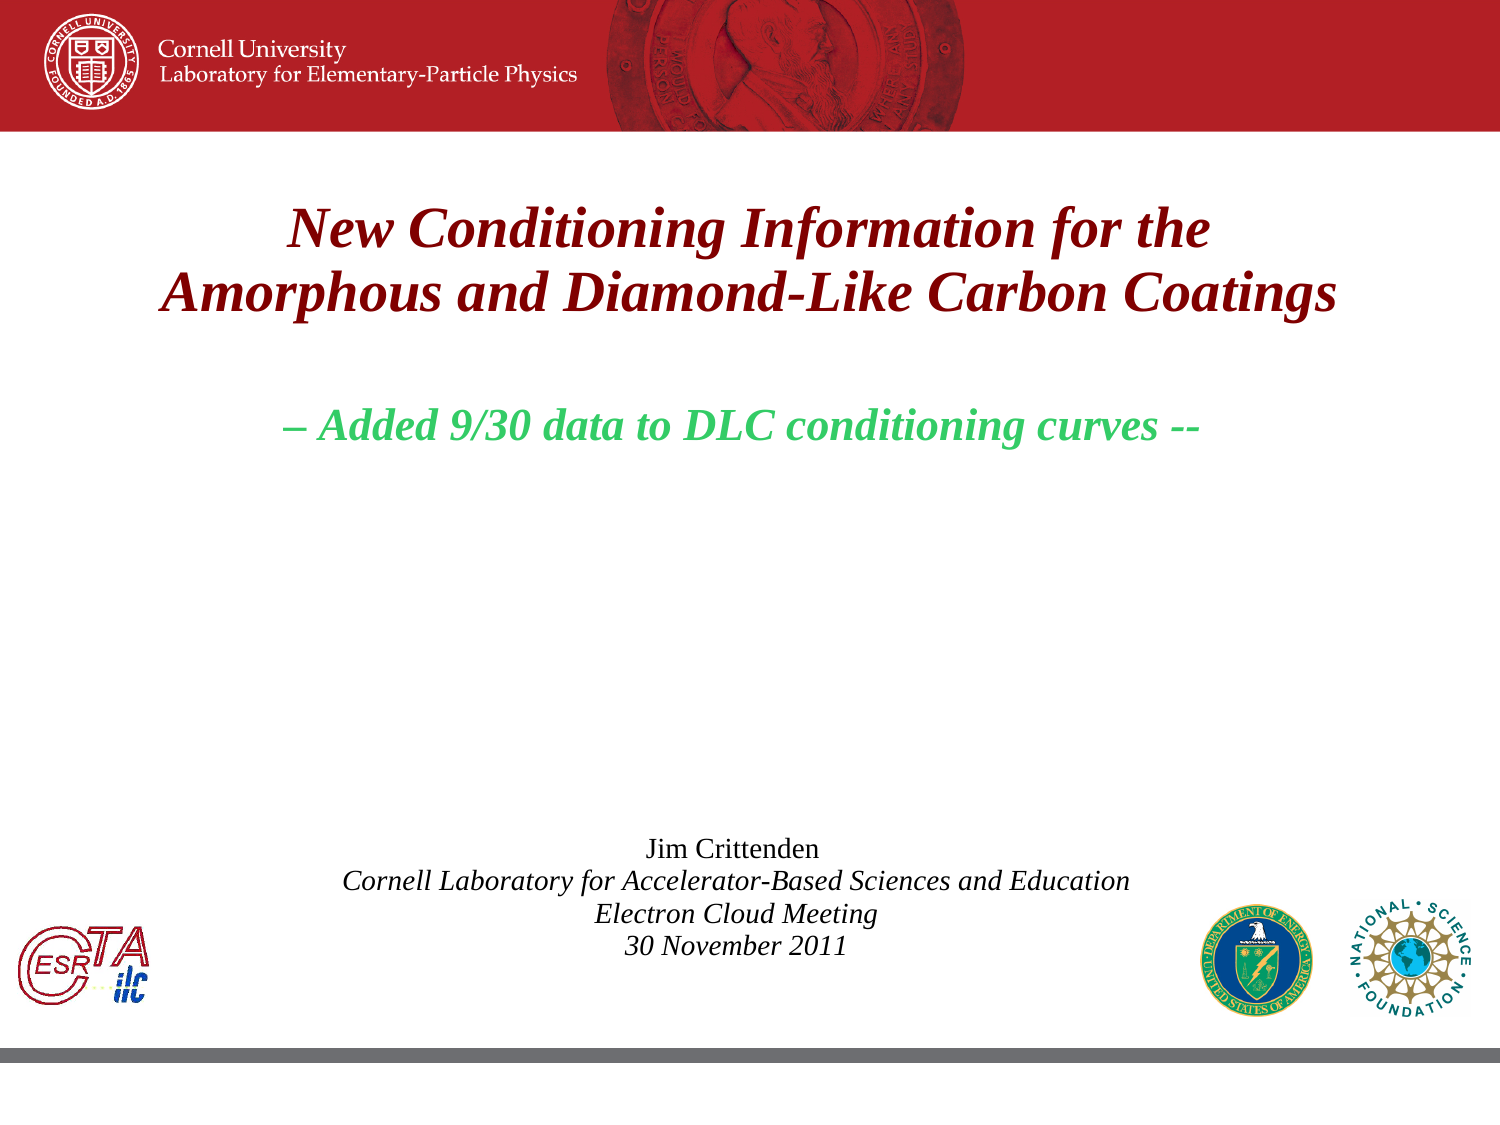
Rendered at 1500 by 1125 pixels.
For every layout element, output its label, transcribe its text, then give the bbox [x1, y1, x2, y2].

picture [1350, 899, 1471, 1017]
picture [8, 899, 151, 1036]
picture [1200, 904, 1313, 1017]
text_box New Conditioning Information for the Amorphous and Diamond-Like Carbon Coatings – Added 9/30 data to DLC conditioning curves -- [0, 195, 1500, 713]
subtitle Jim Crittenden Cornell Laboratory for Accelerator-Based Sciences and Education Electron Cloud Meeting 30 November 2011 [286, 825, 1187, 1004]
picture [0, 0, 1500, 132]
